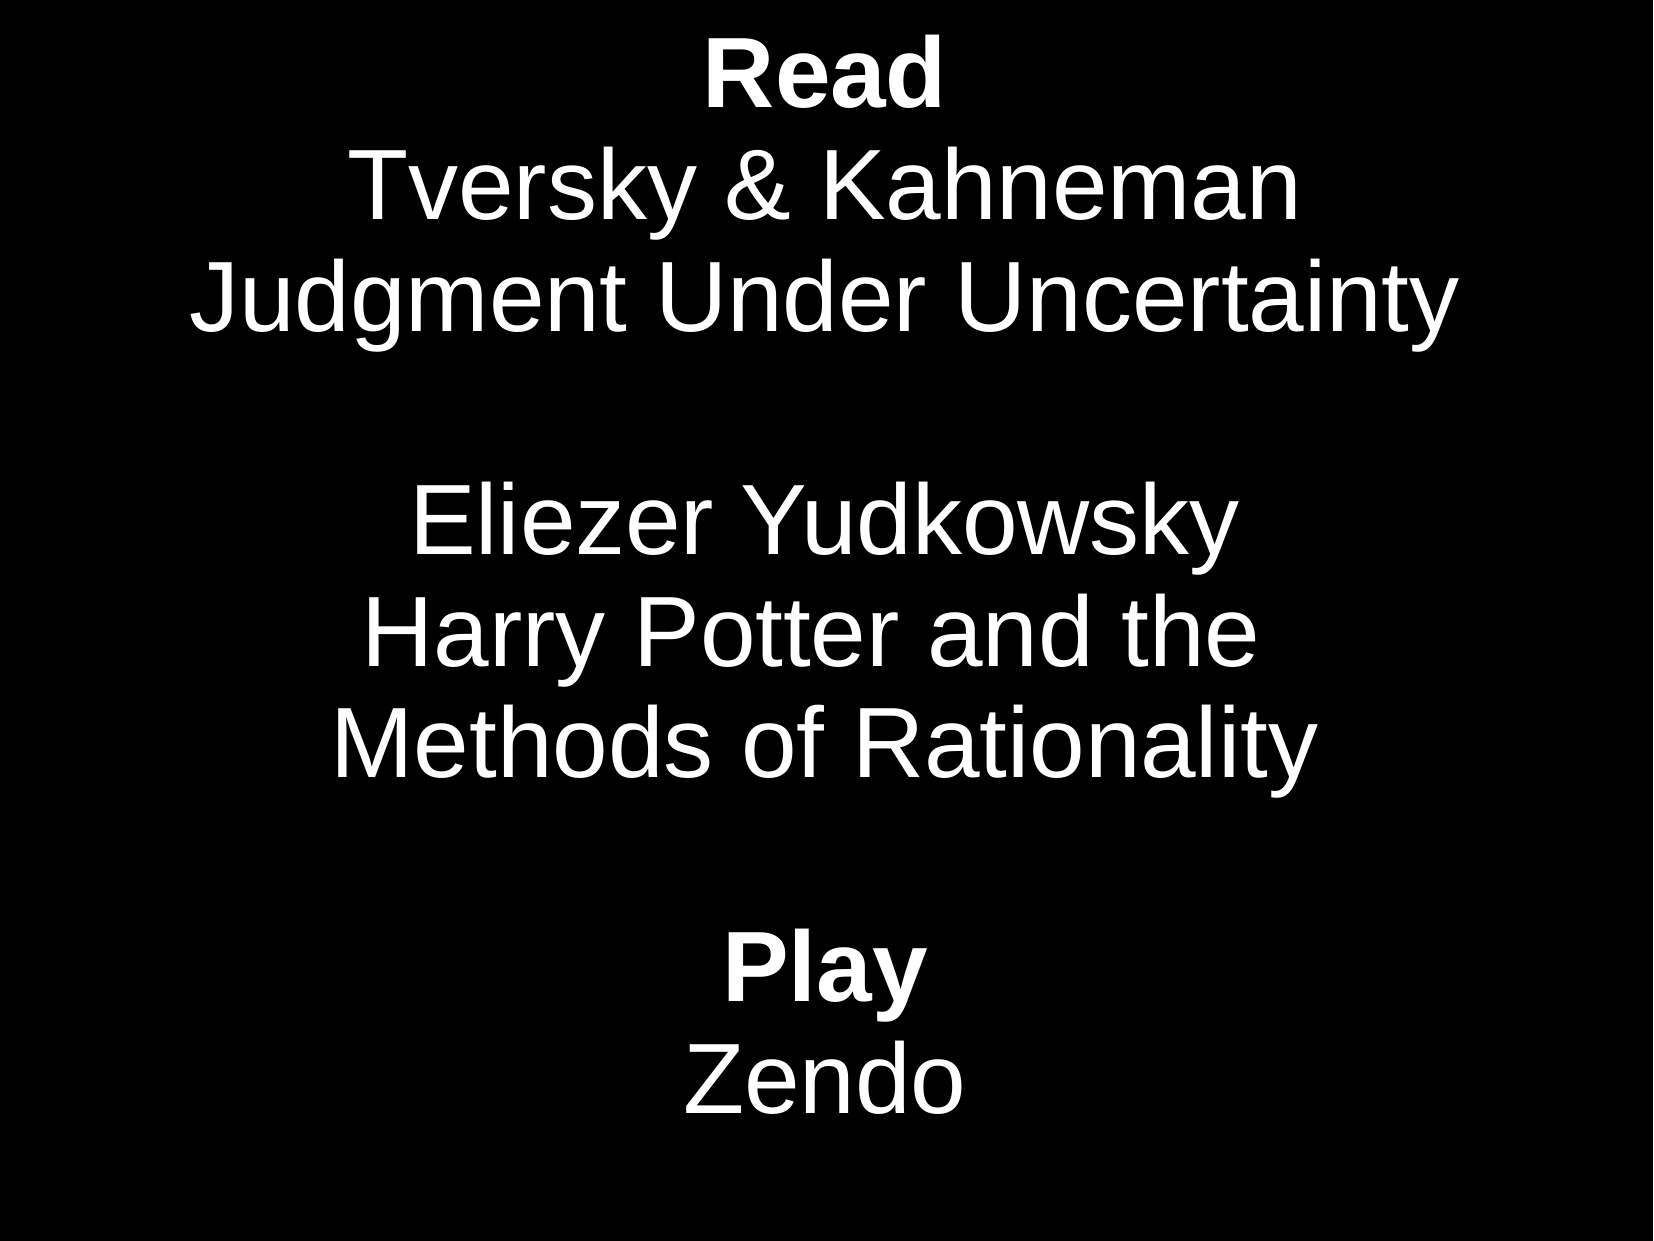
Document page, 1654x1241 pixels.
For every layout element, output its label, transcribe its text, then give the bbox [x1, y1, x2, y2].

subtitle Read Tversky & Kahneman Judgment Under Uncertainty Eliezer Yudkowsky Harry Potter and the Methods of Rationality Play Zendo [37, 17, 1613, 1241]
